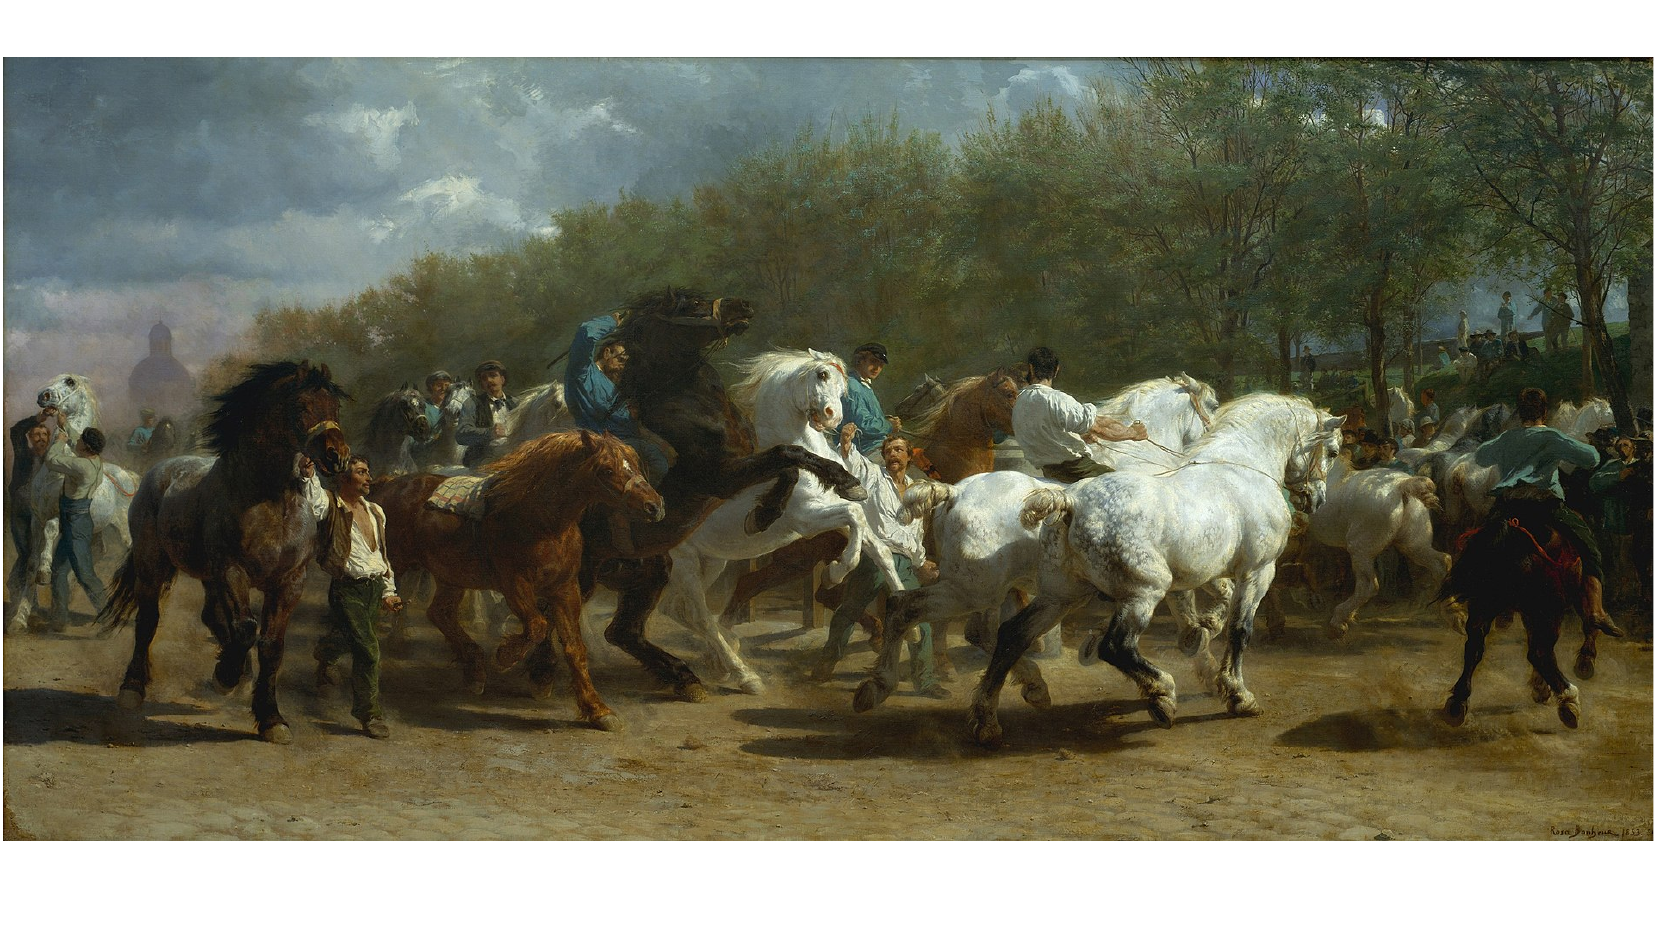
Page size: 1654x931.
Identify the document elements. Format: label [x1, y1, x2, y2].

picture [3, 57, 1654, 841]
